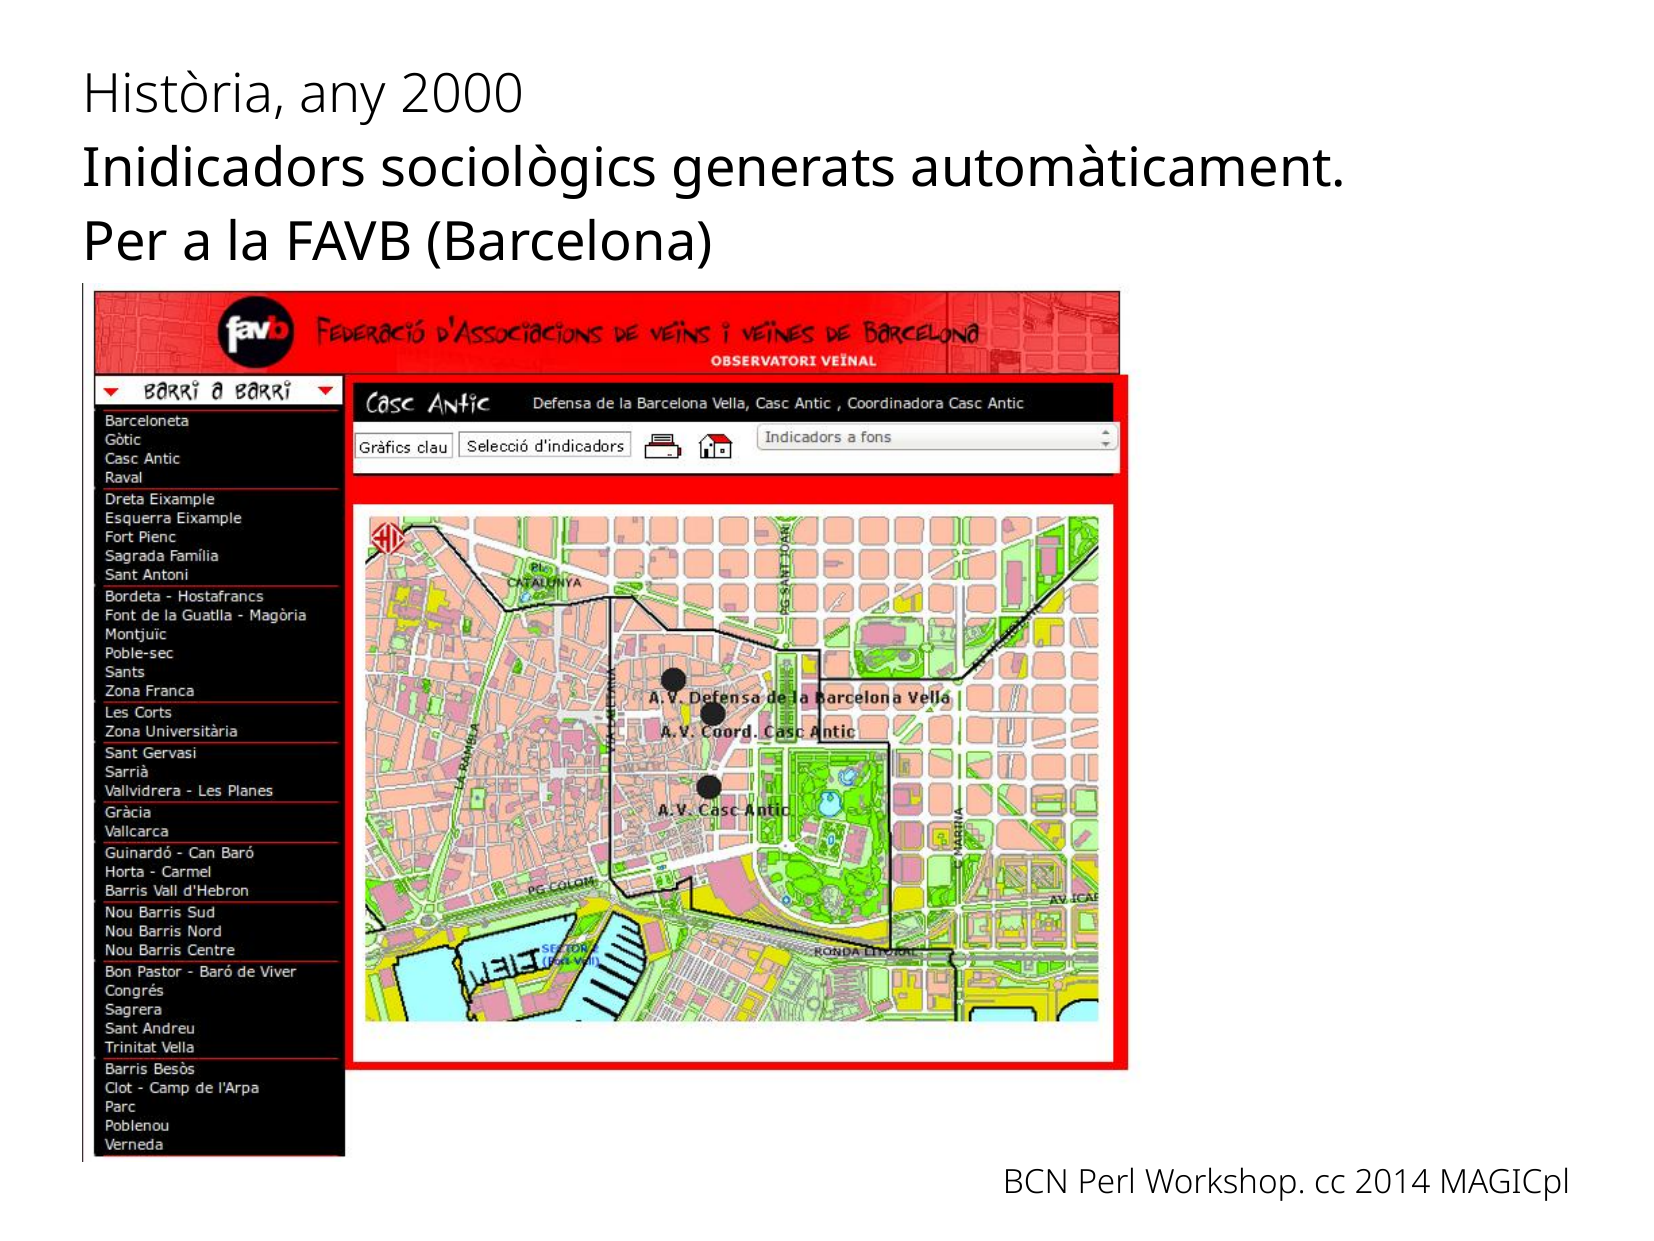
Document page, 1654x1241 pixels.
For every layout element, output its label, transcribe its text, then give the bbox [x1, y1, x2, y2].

picture [82, 283, 1158, 1162]
title BCN Perl Workshop. cc 2014 MAGICpl [82, 1139, 1571, 1223]
title Història, any 2000 Inidicadors sociològics generats automàticament. Per a la FAVB (Barcelona) [82, 67, 1571, 263]
